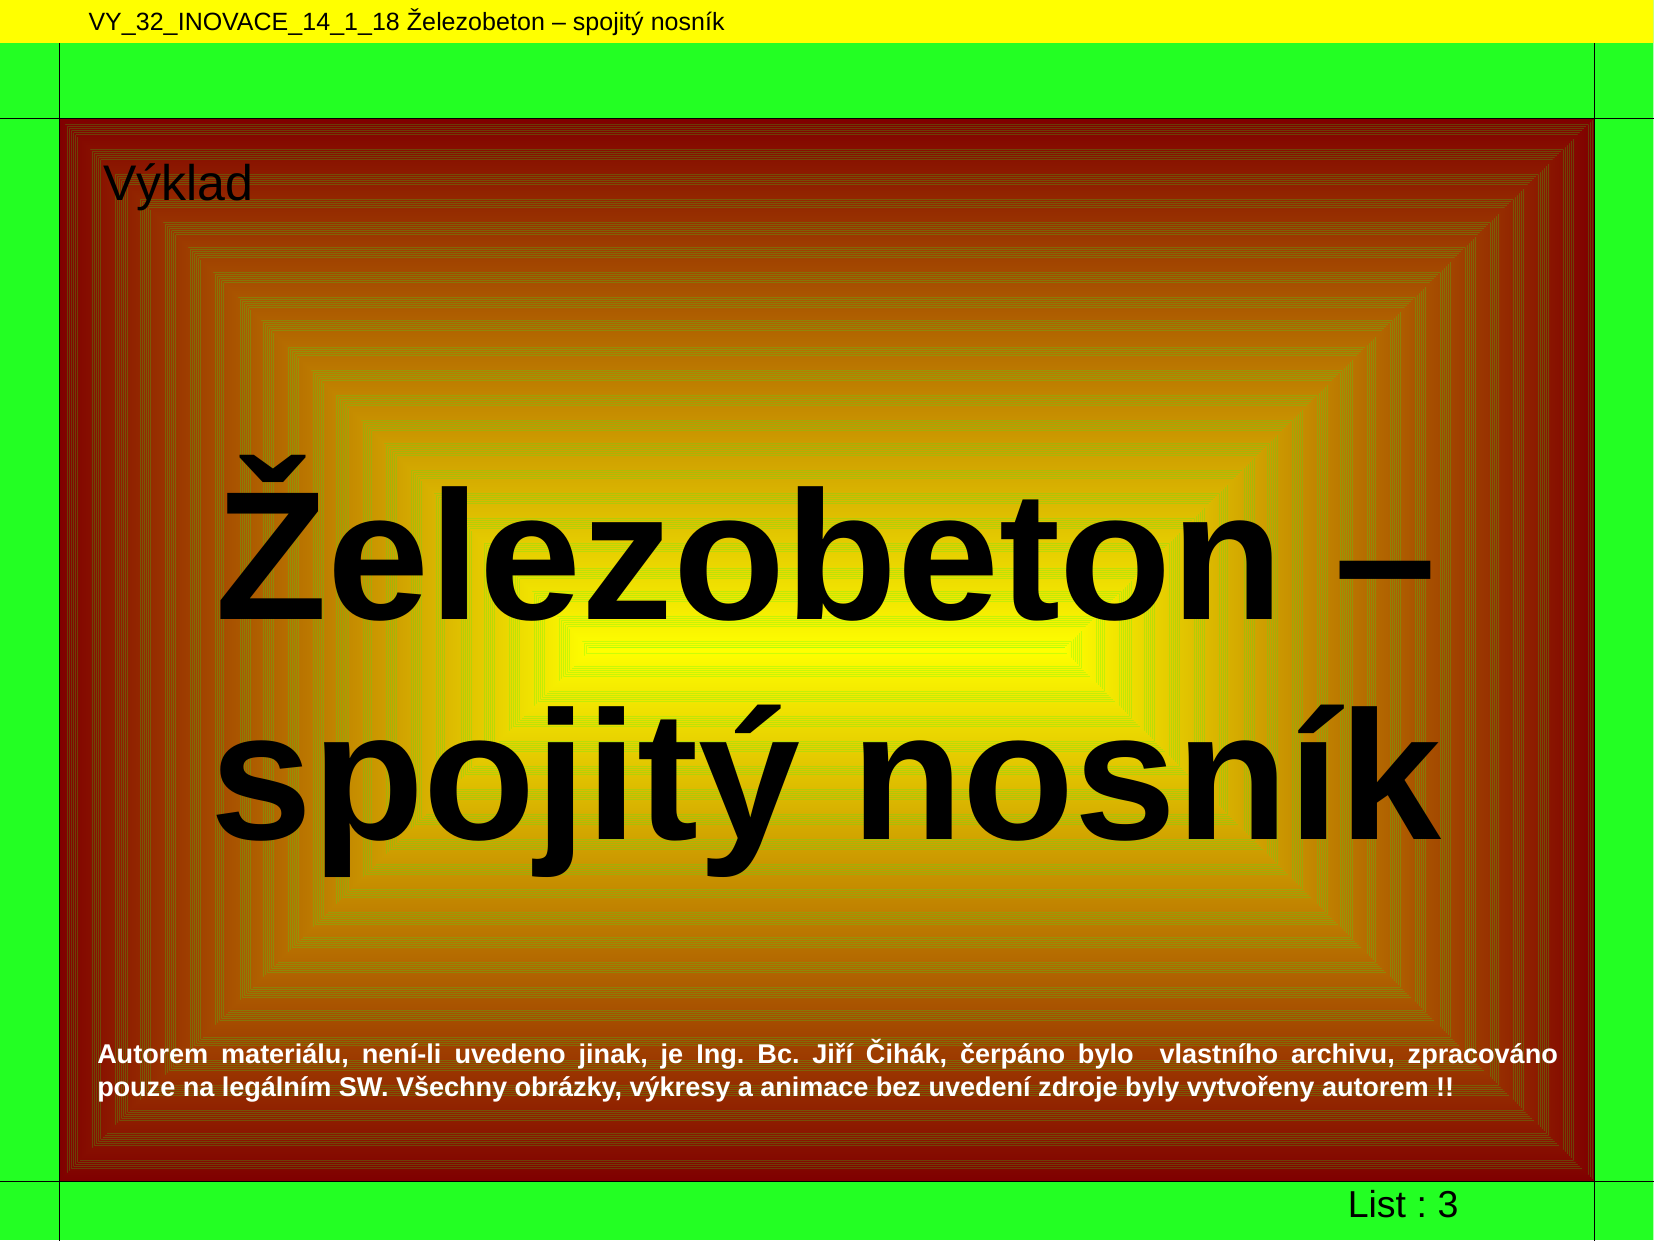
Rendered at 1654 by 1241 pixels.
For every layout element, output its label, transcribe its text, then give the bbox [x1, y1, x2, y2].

text_box Autorem materiálu, není-li uvedeno jinak, je Ing. Bc. Jiří Čihák, čerpáno bylo vlastního archivu, zpracováno pouze na legálním SW. Všechny obrázky, výkresy a animace bez uvedení zdroje byly vytvořeny autorem !! [82, 1028, 1572, 1110]
text_box Železobeton – spojitý nosník [60, 119, 1594, 1181]
text_box Výklad [88, 147, 945, 219]
text_box VY_32_INOVACE_14_1_18 Železobeton – spojitý nosník [0, 0, 1654, 43]
text_box List : <číslo> [1357, 1176, 1599, 1241]
